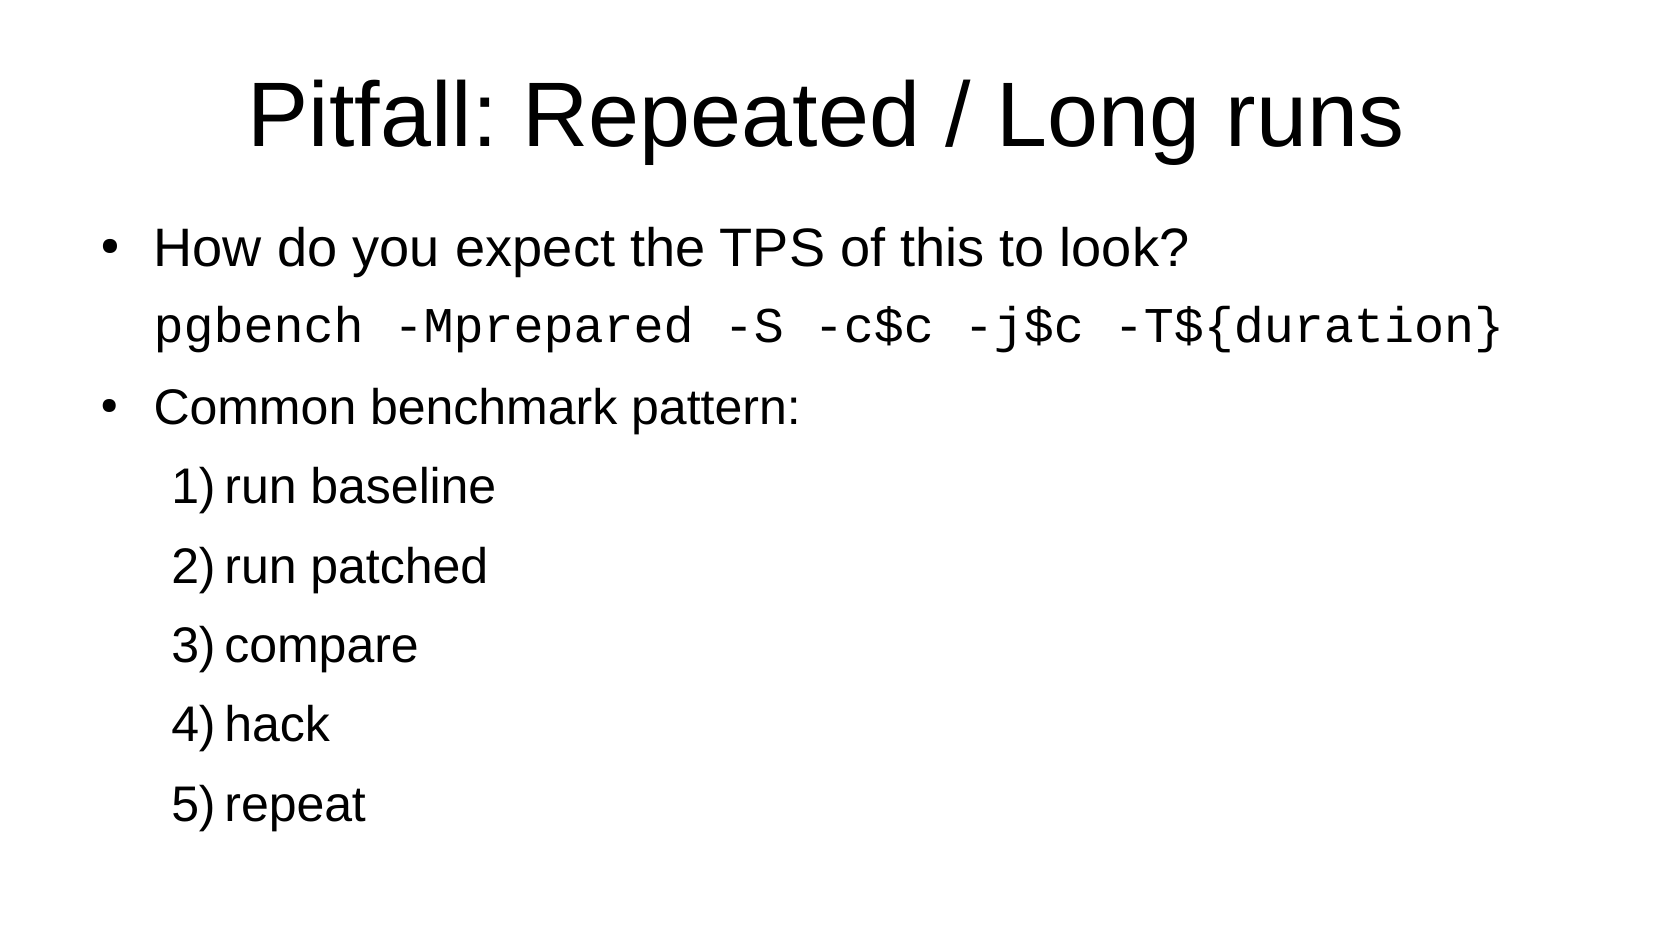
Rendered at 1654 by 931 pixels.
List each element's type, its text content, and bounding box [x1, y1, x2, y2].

list How do you expect the TPS of this to look? pgbench -Mprepared -S -c$c -j$c -T${duration} Common benchmark pattern: run baseline run patched compare hack repeat [82, 217, 1571, 901]
title Pitfall: Repeated / Long runs [82, 37, 1571, 193]
